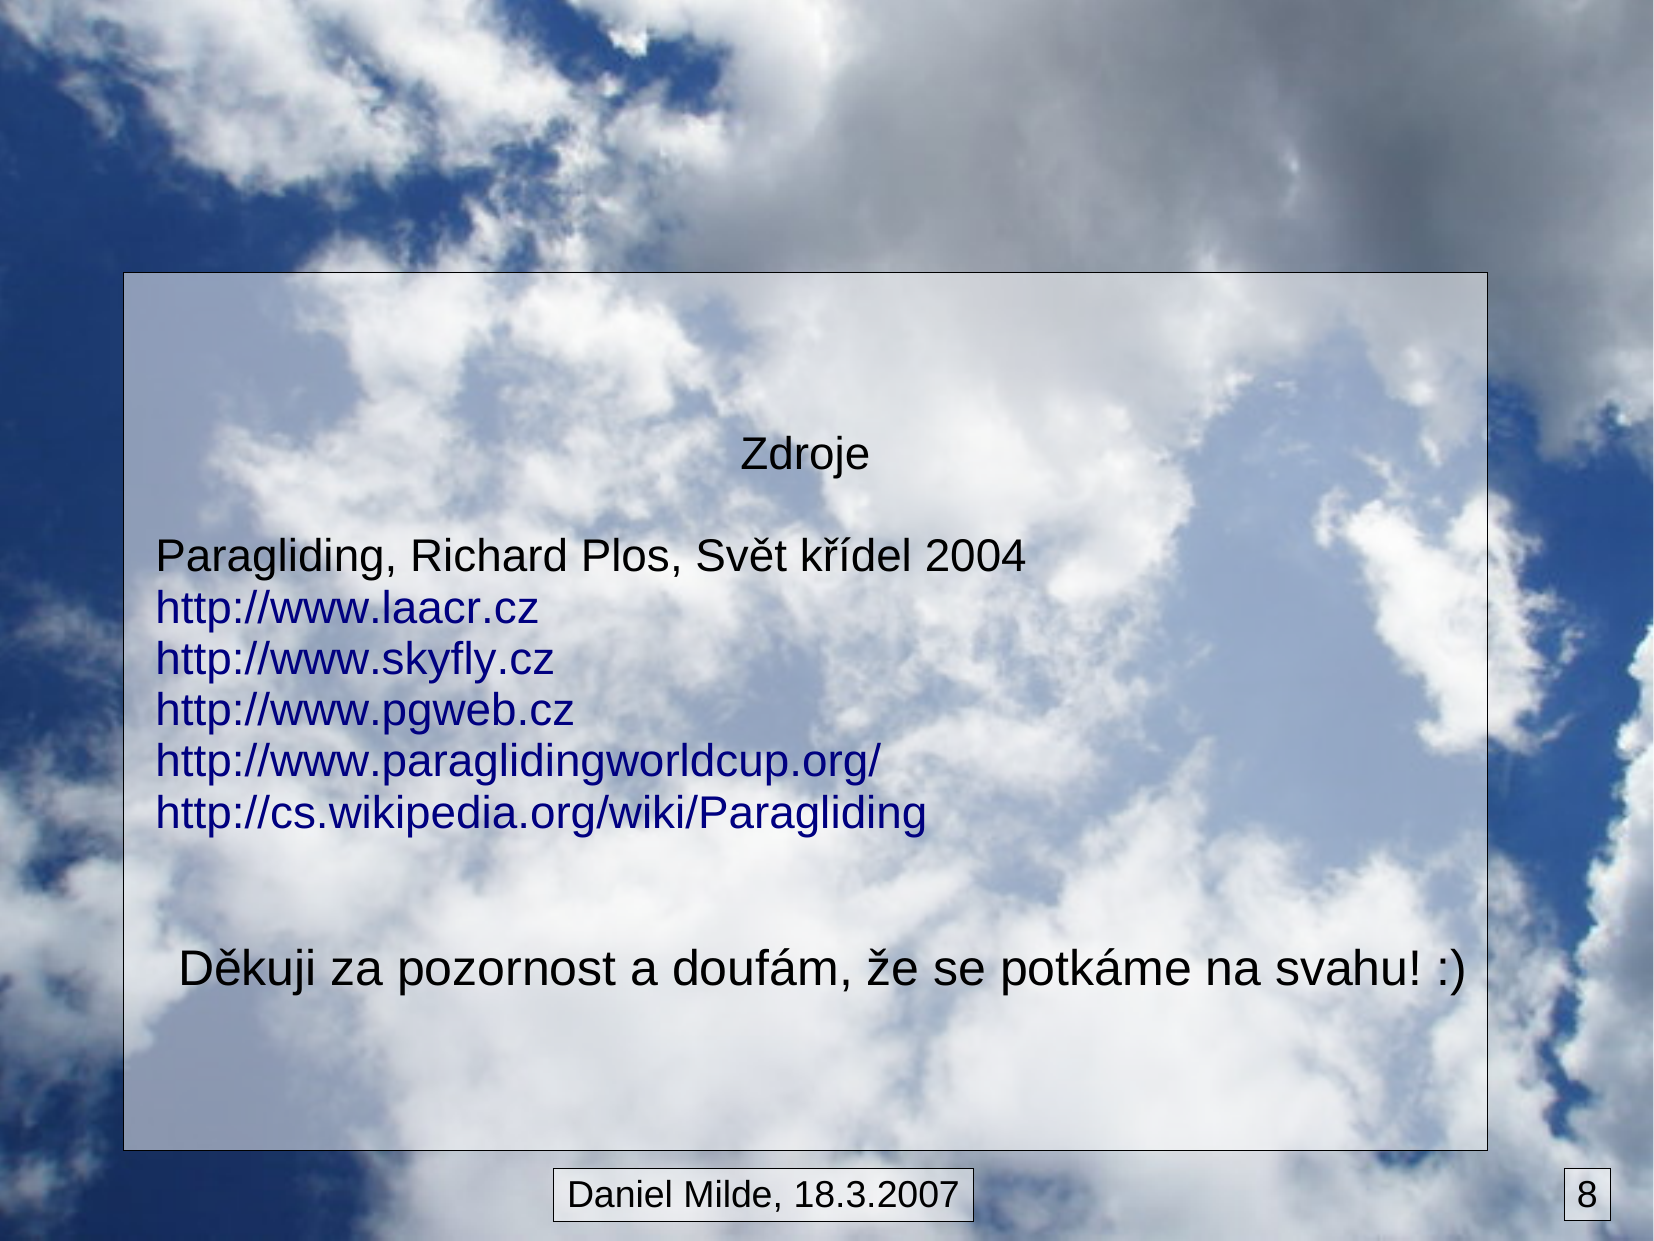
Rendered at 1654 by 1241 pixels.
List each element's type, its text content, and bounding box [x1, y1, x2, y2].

text_box 8 [1564, 1168, 1611, 1221]
picture [0, 0, 1654, 1241]
text_box Zdroje Paragliding, Richard Plos, Svět křídel 2004 http://www.laacr.cz http://www.skyfly.cz http://www.pgweb.cz http://www.paraglidingworldcup.org/ http://cs.wikipedia.org/wiki/Paragliding Děkuji za pozornost a doufám, že se potkáme na svahu! :) [123, 272, 1488, 1151]
text_box Daniel Milde, 18.3.2007 [553, 1168, 974, 1222]
